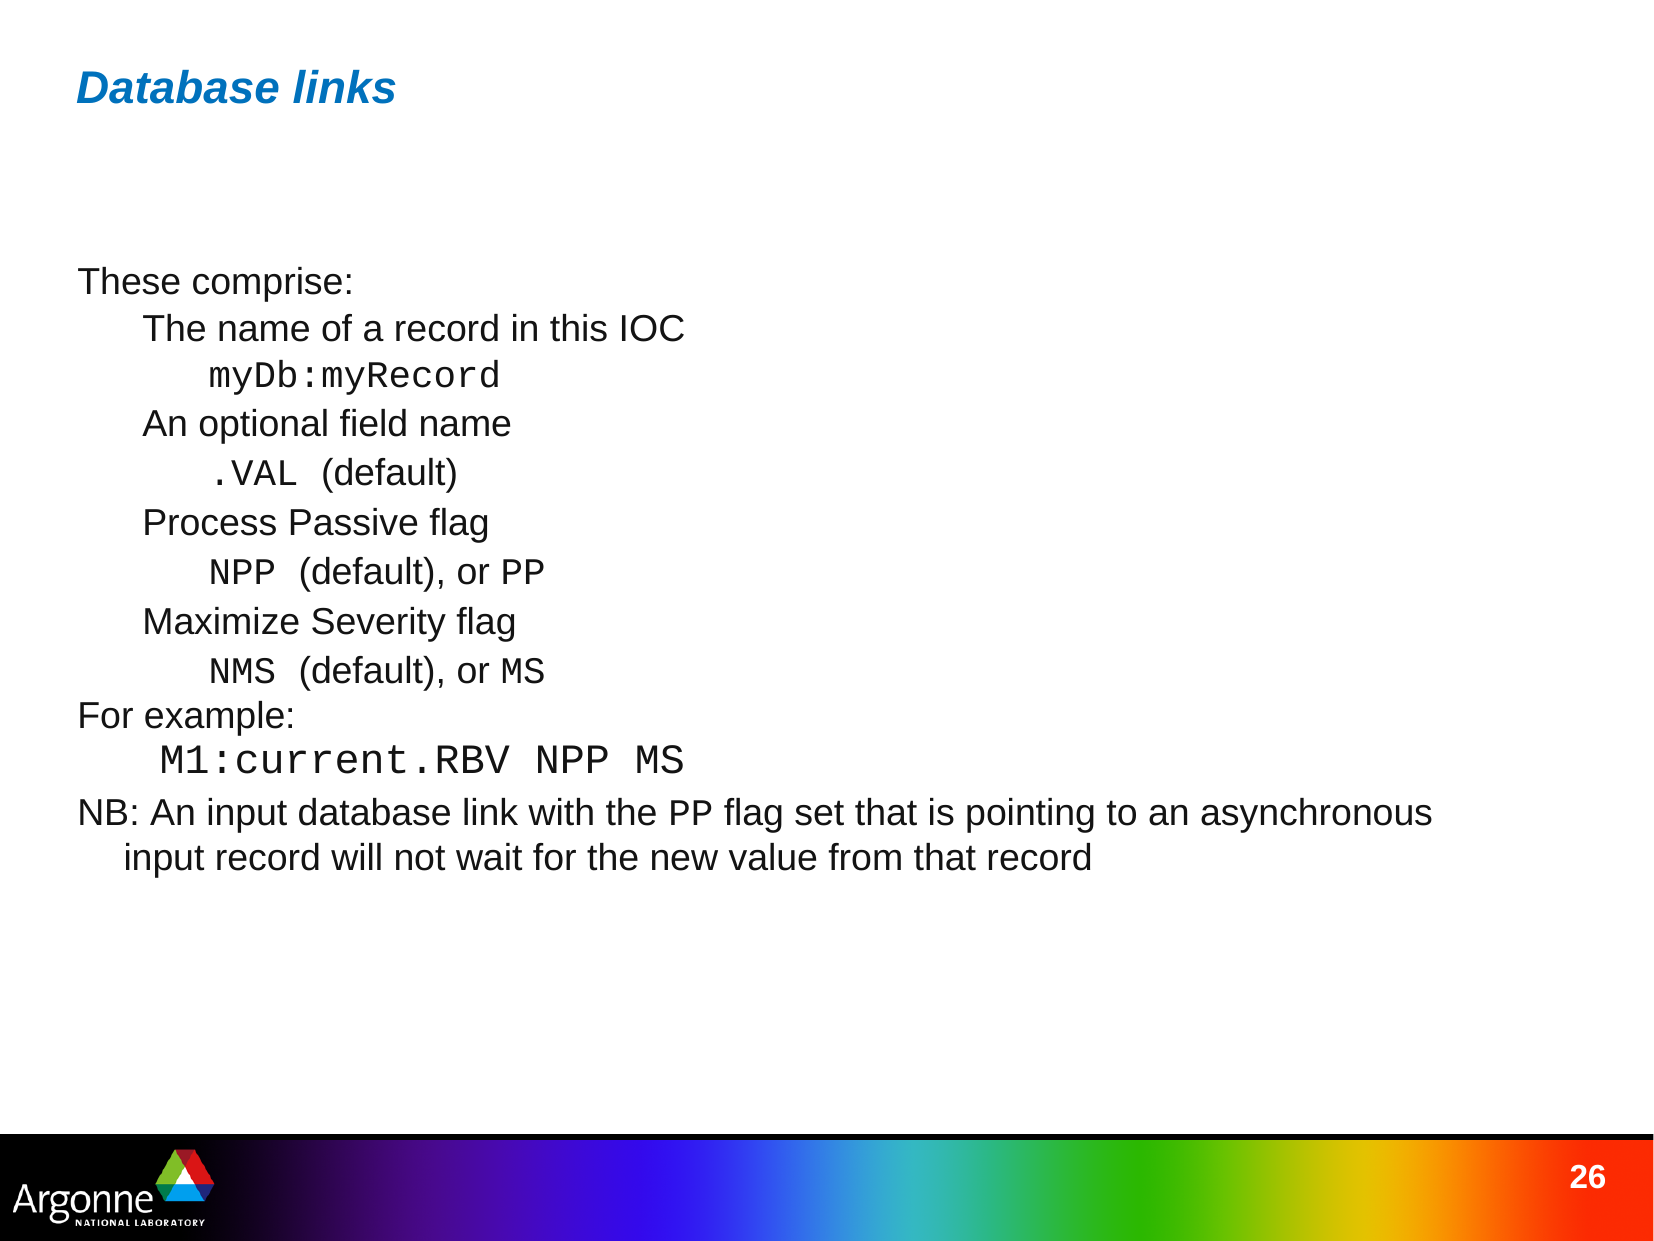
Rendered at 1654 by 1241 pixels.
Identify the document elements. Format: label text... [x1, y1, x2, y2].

picture [0, 1134, 1654, 1241]
list These comprise: The name of a record in this IOC myDb:myRecord An optional field name .VAL (default) Process Passive flag NPP (default), or PP Maximize Severity flag NMS (default), or MS For example: M1:current.RBV NPP MS NB: An input database link with the PP flag set that is pointing to an asynchronous input record will not wait for the new value from that record [62, 253, 1498, 1032]
title Database links [61, 59, 1500, 144]
